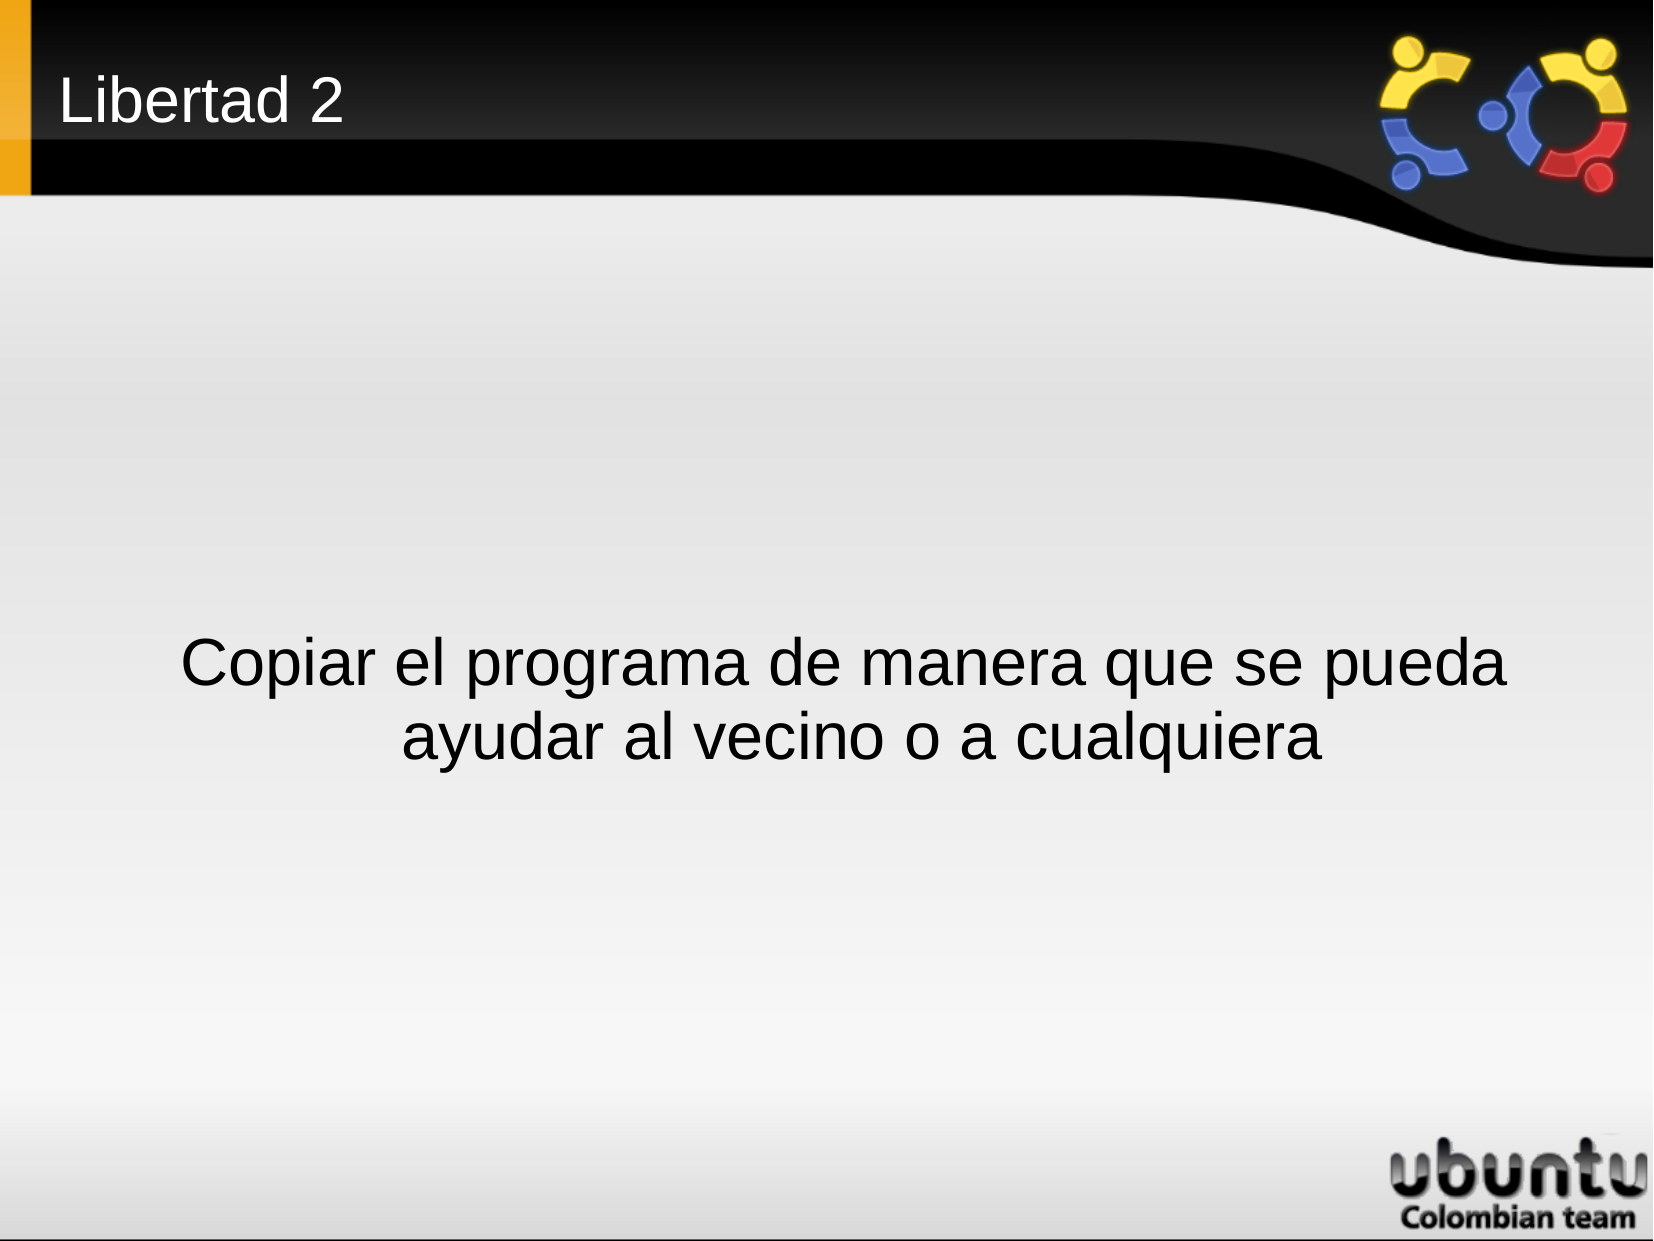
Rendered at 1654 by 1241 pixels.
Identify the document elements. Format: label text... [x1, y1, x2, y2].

picture [0, 0, 1653, 1241]
subtitle Copiar el programa de manera que se pueda ayudar al vecino o a cualquiera [82, 297, 1571, 1102]
title Libertad 2 [59, 48, 1376, 153]
